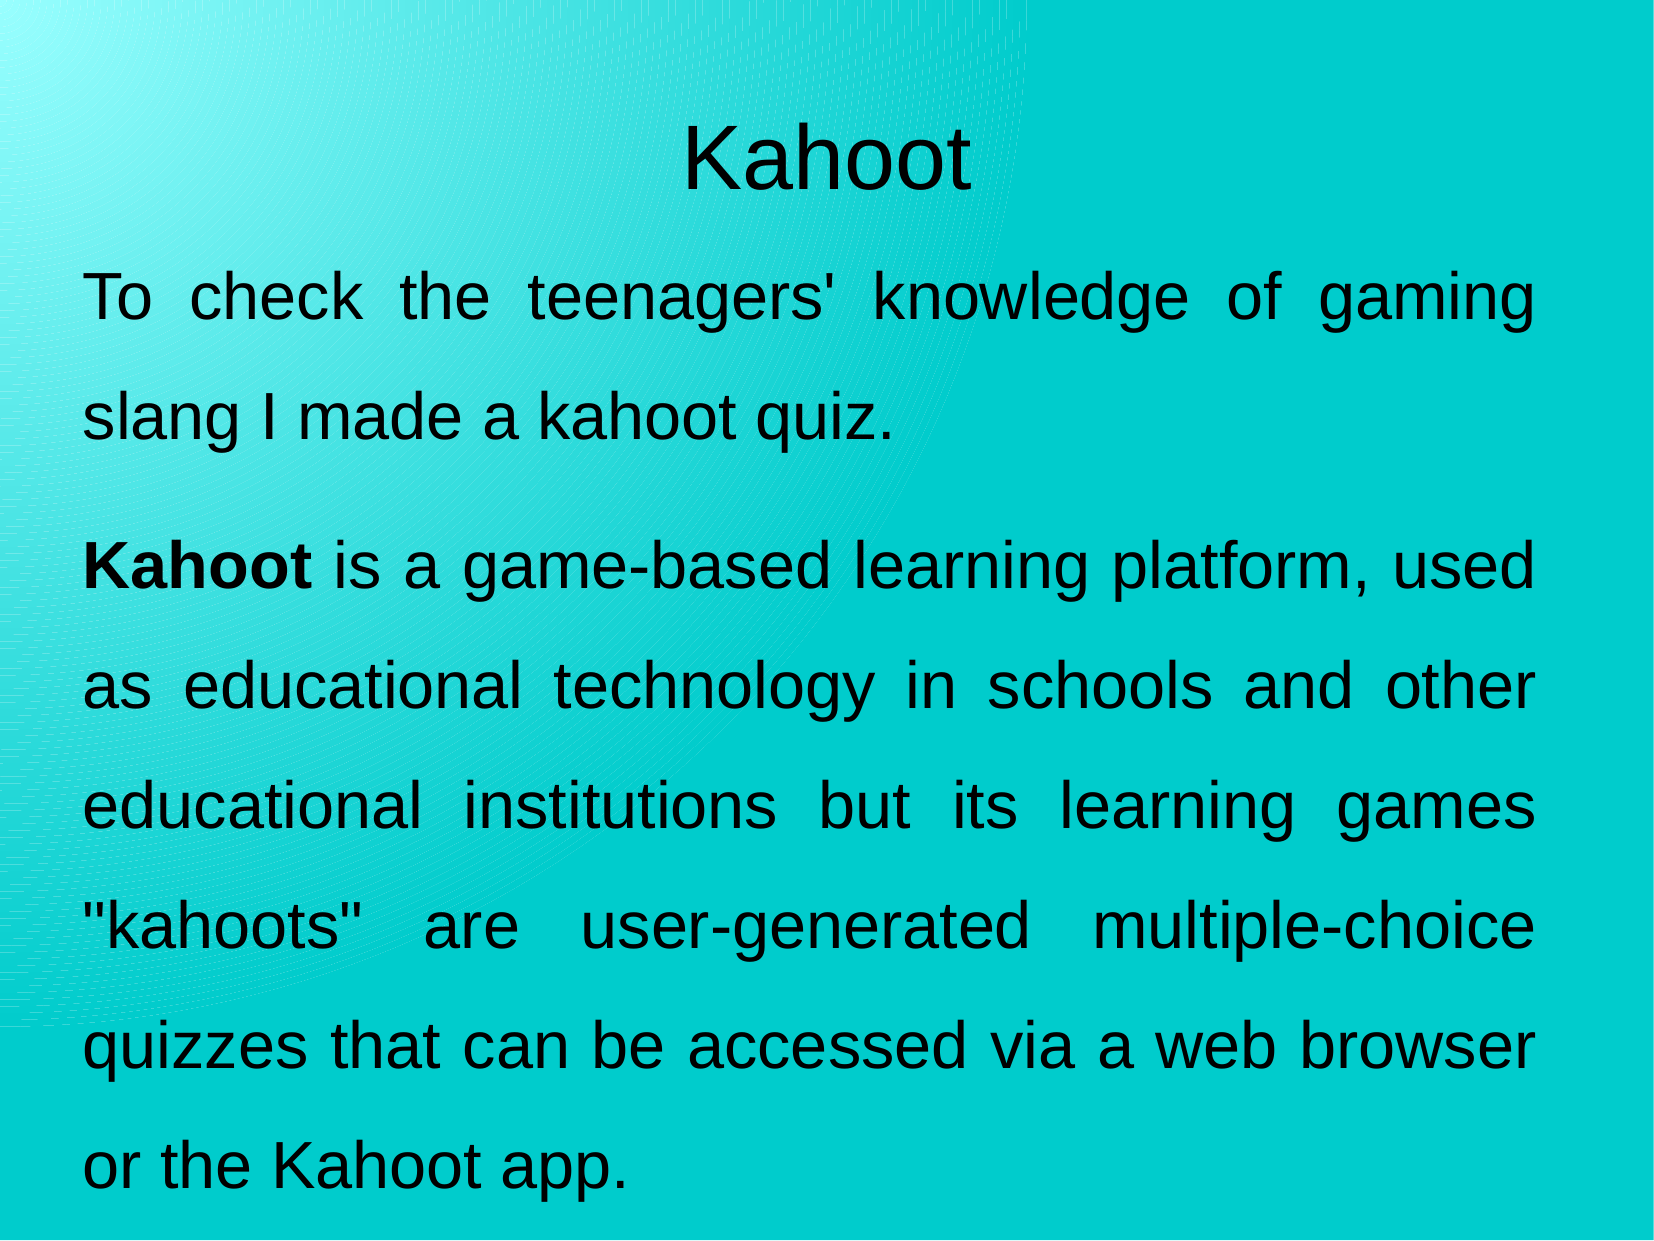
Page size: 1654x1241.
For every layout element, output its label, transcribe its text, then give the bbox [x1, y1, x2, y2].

list To check the teenagers' knowledge of gaming slang I made a kahoot quiz. Kahoot is a game-based learning platform, used as educational technology in schools and other educational institutions but its learning games "kahoots" are user-generated multiple-choice quizzes that can be accessed via a web browser or the Kahoot app. [82, 212, 1571, 1102]
title Kahoot [82, 49, 1571, 212]
